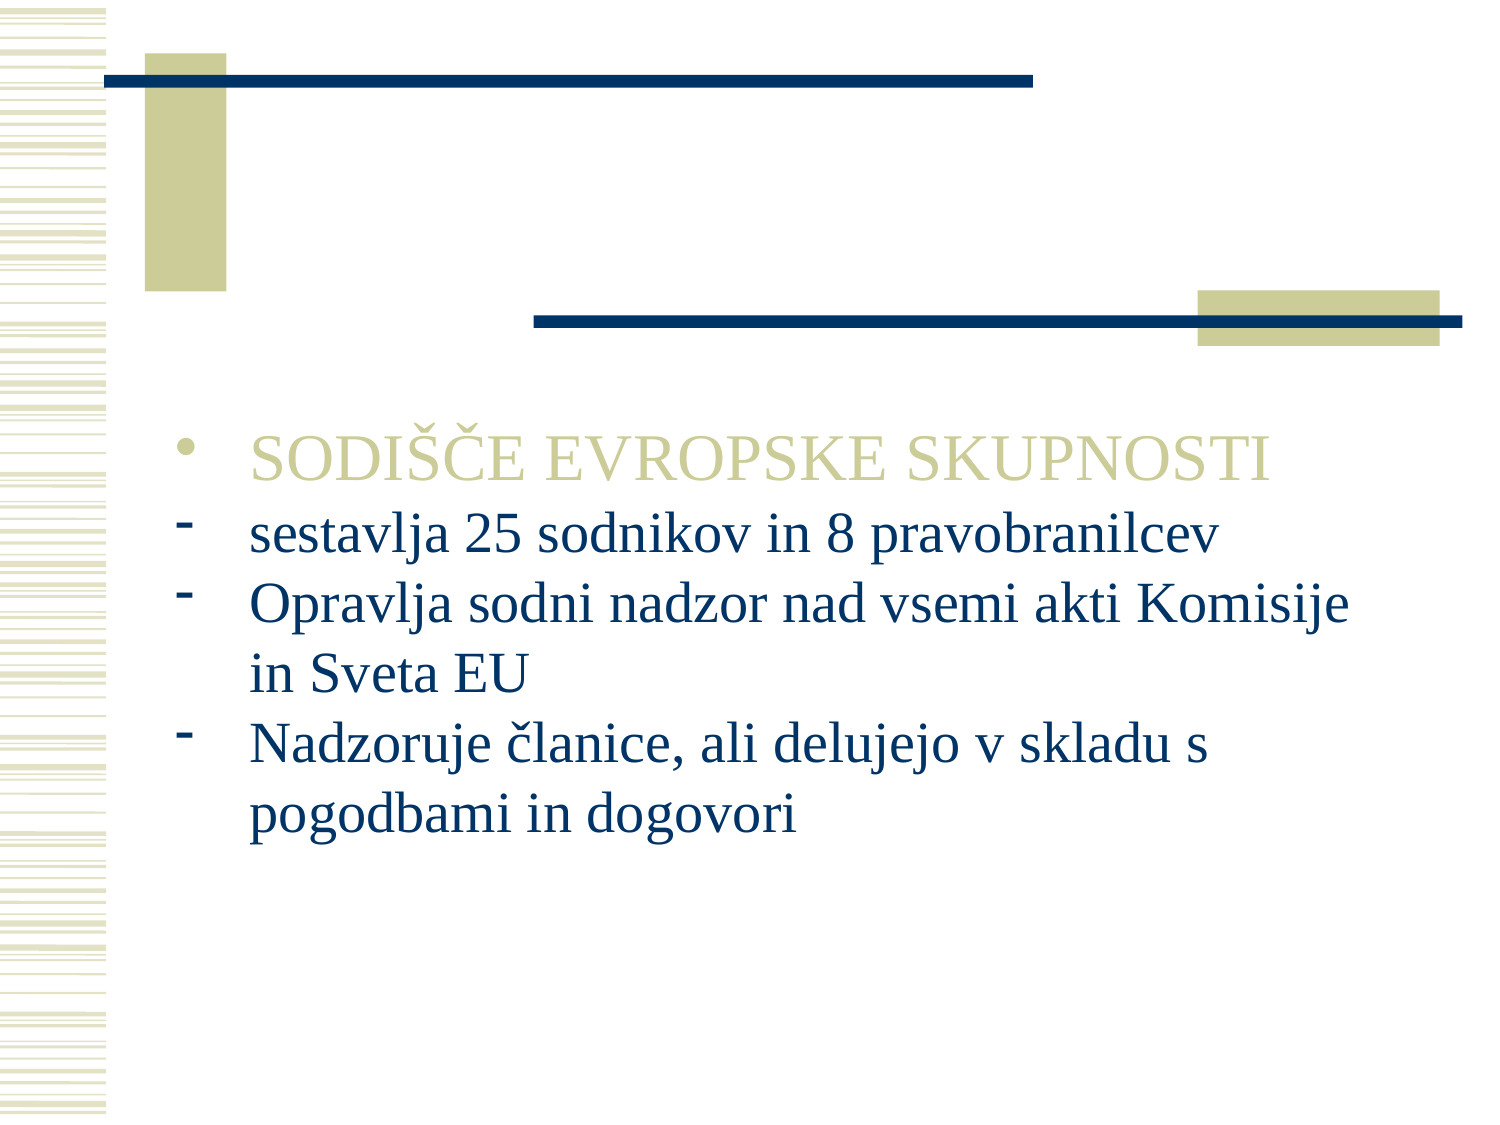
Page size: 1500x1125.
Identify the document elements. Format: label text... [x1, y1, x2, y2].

text_box SODIŠČE EVROPSKE SKUPNOSTI sestavlja 25 sodnikov in 8 pravobranilcev Opravlja sodni nadzor nad vsemi akti Komisije in Sveta EU Nadzoruje članice, ali delujejo v skladu s pogodbami in dogovori [159, 406, 1413, 922]
